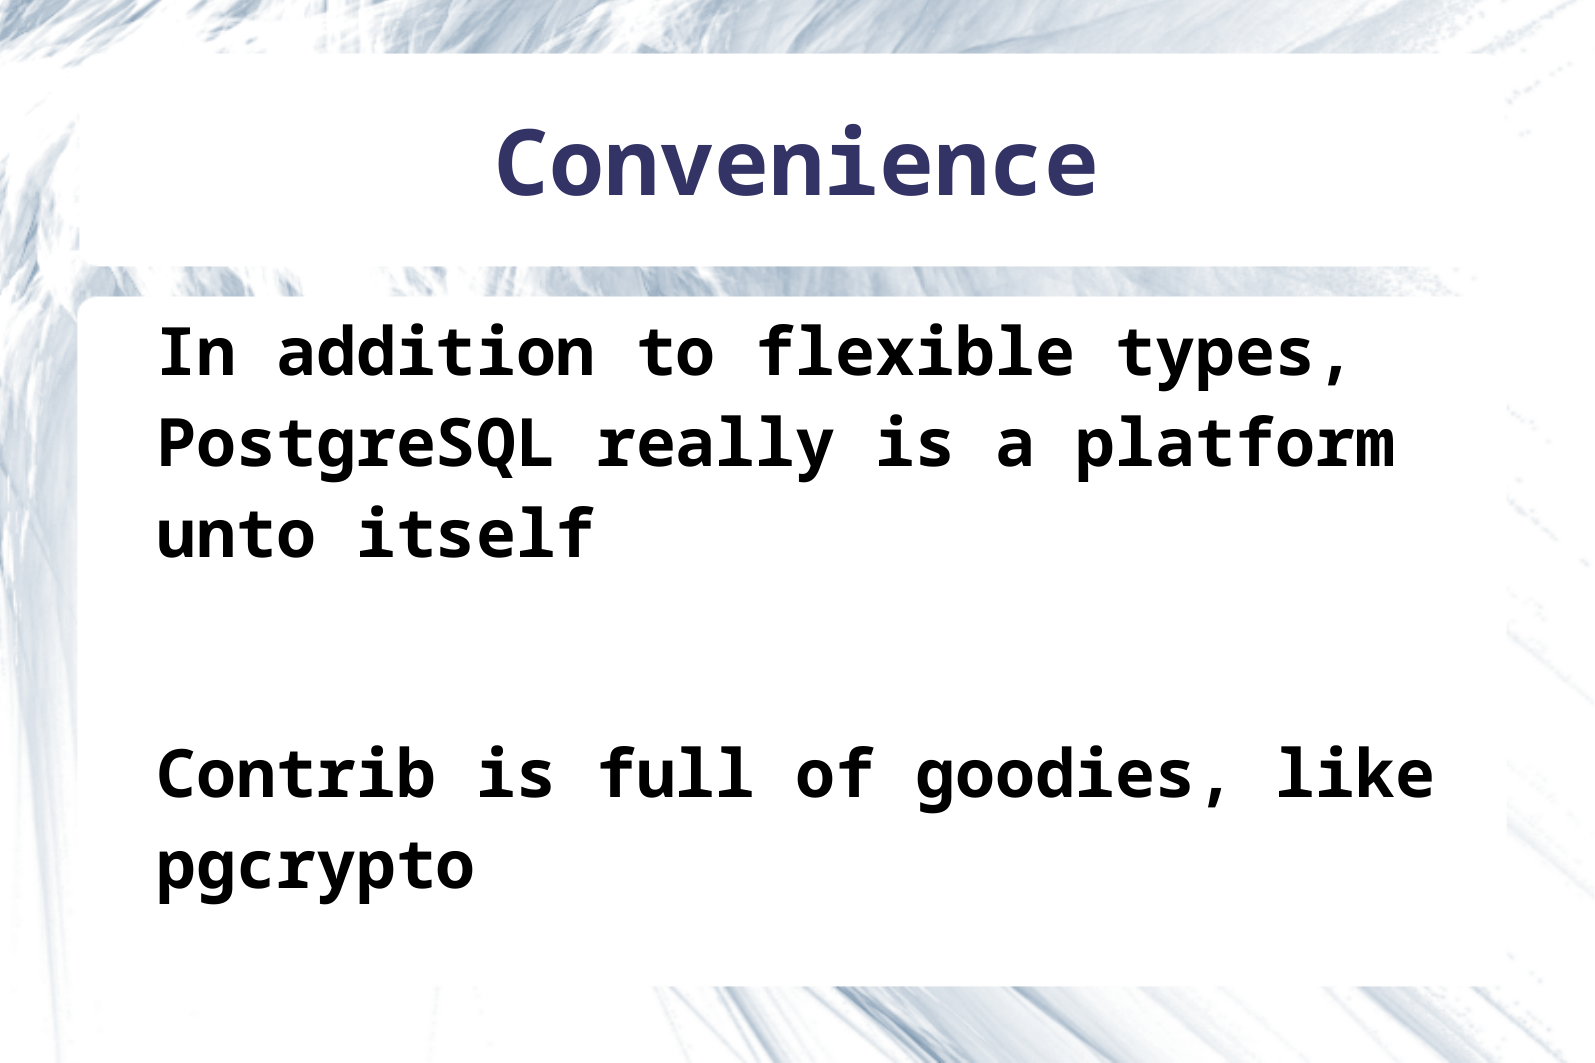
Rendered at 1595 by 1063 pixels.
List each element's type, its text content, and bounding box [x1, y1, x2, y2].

title Convenience [79, 62, 1515, 259]
picture [0, 0, 1595, 1063]
list In addition to flexible types, PostgreSQL really is a platform unto itself Contrib is full of goodies, like pgcrypto [85, 304, 1471, 963]
